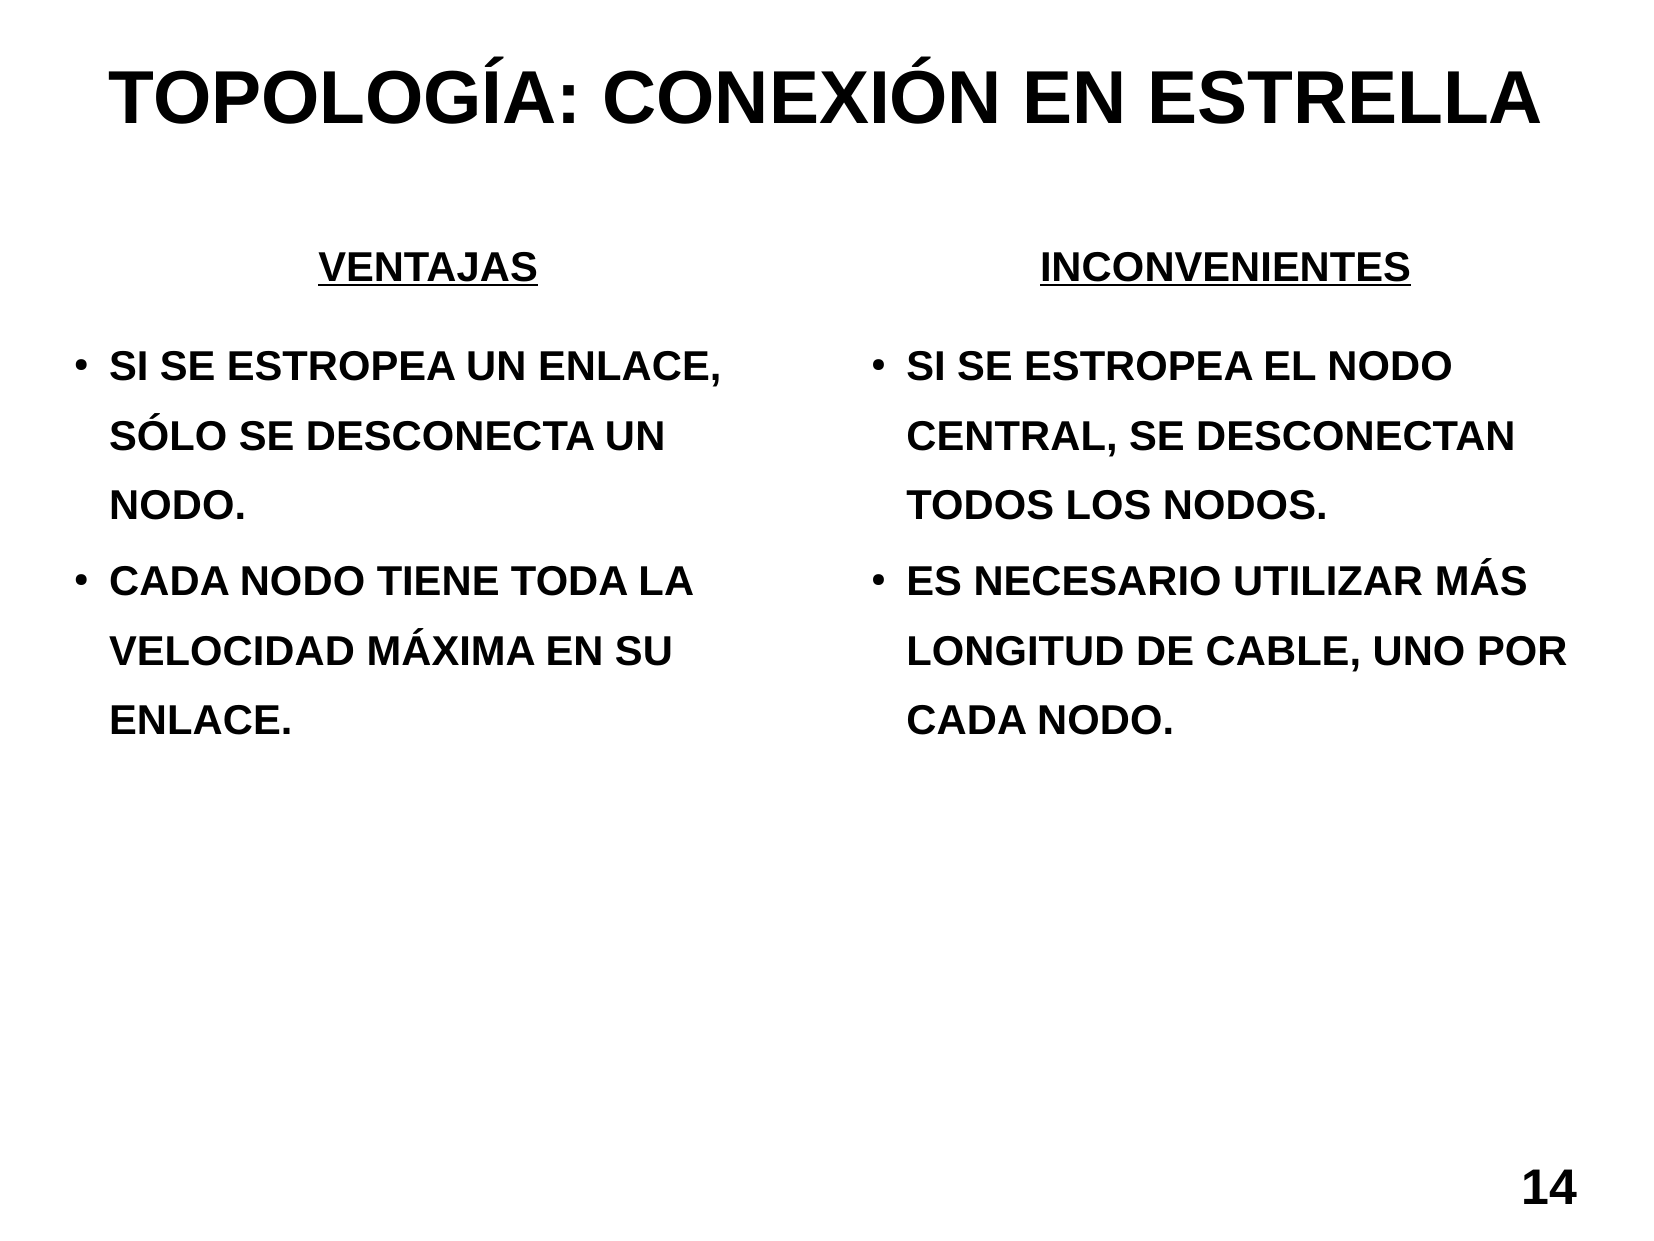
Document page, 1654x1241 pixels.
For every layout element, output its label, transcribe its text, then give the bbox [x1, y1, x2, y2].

text_box INCONVENIENTES SI SE ESTROPEA EL NODO CENTRAL, SE DESCONECTAN TODOS LOS NODOS. ES NECESARIO UTILIZAR MÁS LONGITUD DE CABLE, UNO POR CADA NODO. [856, 236, 1595, 1123]
text_box <número> [1506, 1151, 1654, 1223]
text_box VENTAJAS SI SE ESTROPEA UN ENLACE, SÓLO SE DESCONECTA UN NODO. CADA NODO TIENE TODA LA VELOCIDAD MÁXIMA EN SU ENLACE. [59, 236, 798, 1123]
title TOPOLOGÍA: CONEXIÓN EN ESTRELLA [82, 23, 1571, 172]
